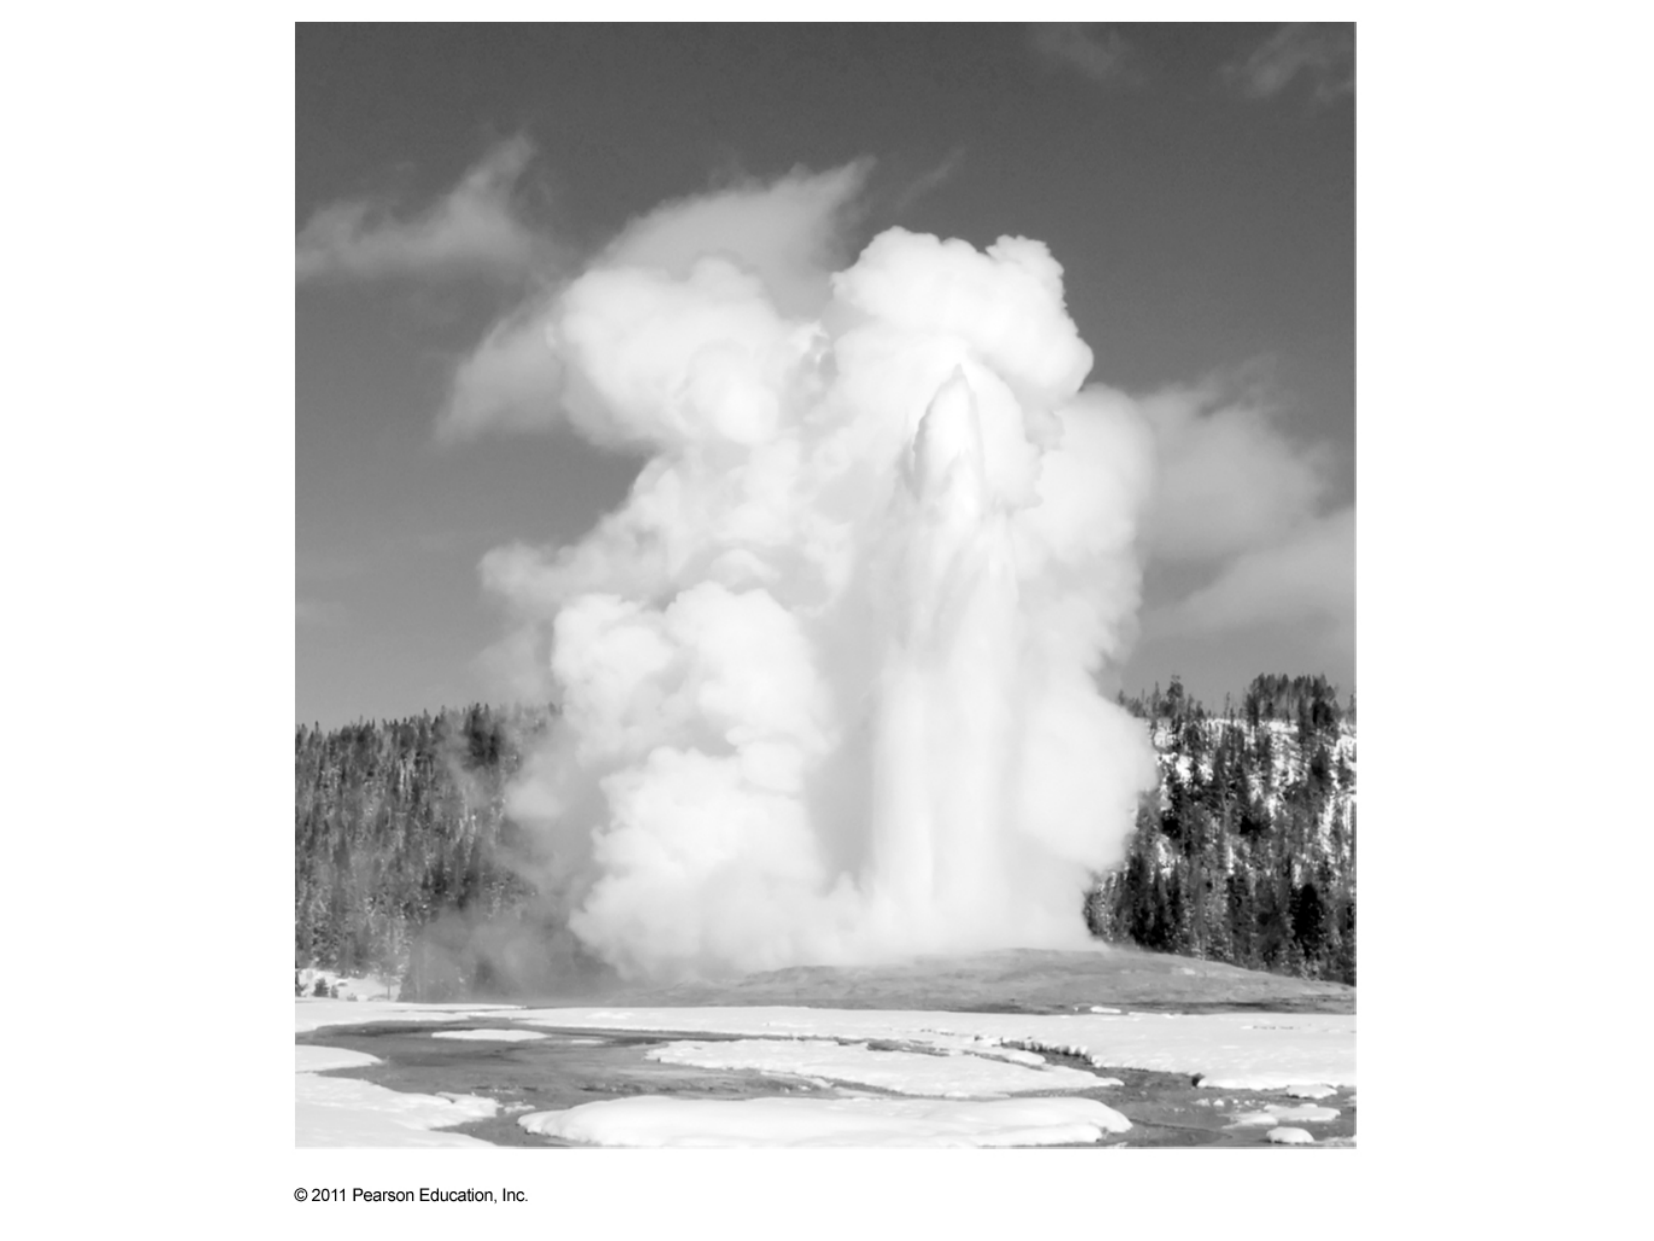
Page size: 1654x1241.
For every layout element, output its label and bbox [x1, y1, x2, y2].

picture [271, 0, 1382, 1241]
